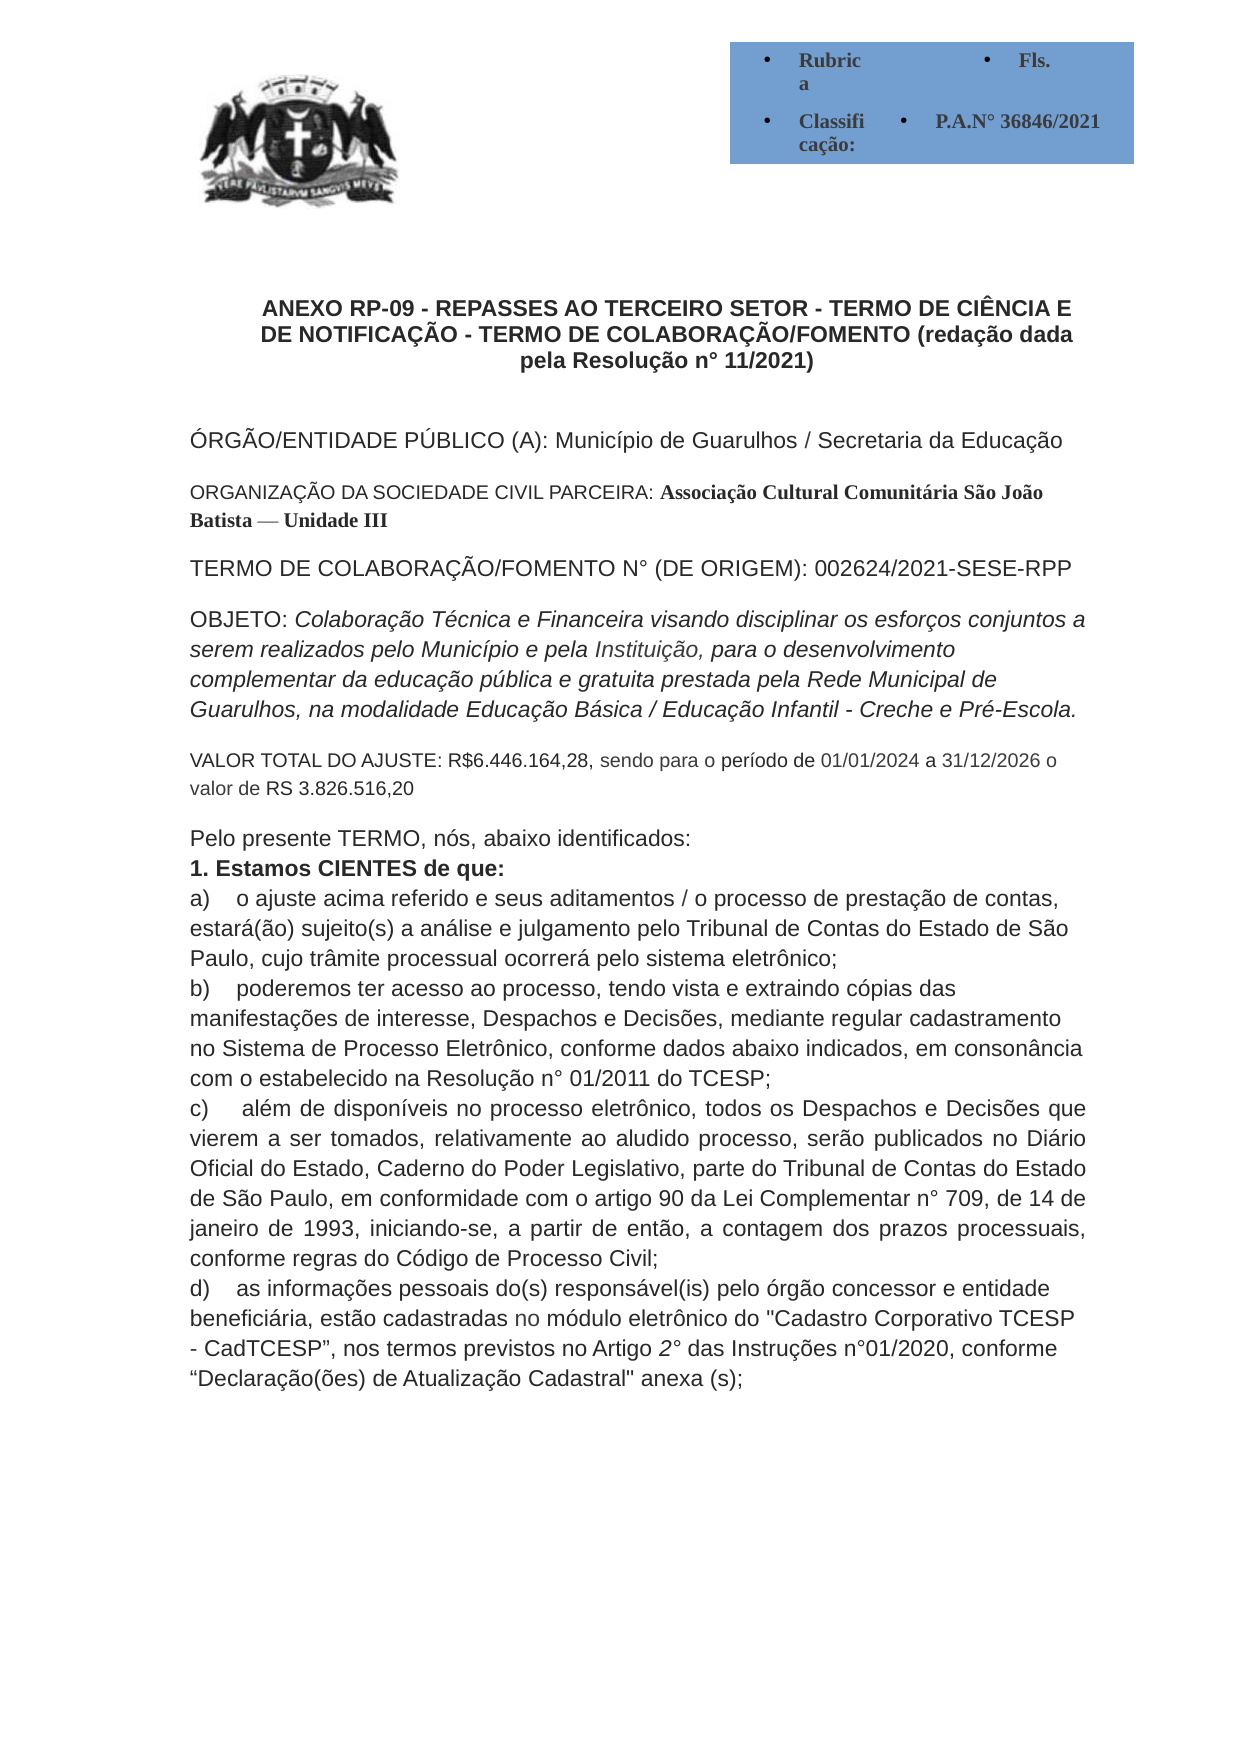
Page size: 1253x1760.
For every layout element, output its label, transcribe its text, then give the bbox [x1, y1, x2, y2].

table_cell Classificação: [730, 103, 885, 164]
table_cell P.A.N° 36846/2021 [885, 103, 1134, 164]
picture [199, 75, 400, 209]
text_box ANEXO RP-09 - REPASSES AO TERCEIRO SETOR - TERMO DE CIÊNCIA E DE NOTIFICAÇÃO - TERMO DE COLABORAÇÃO/FOMENTO (redação dada pela Resolução n° 11/2021) [258, 295, 1077, 379]
table_header Fls. [885, 42, 1134, 103]
text_box ÓRGÃO/ENTIDADE PÚBLICO (A): Município de Guarulhos / Secretaria da Educação ORGANIZAÇÃO DA SOCIEDADE CIVIL PARCEIRA: Associação Cultural Comunitária São João Batista — Unidade III TERMO DE COLABORAÇÃO/FOMENTO N° (DE ORIGEM): 002624/2021-SESE-RPP OBJETO: Colaboração Técnica e Financeira visando disciplinar os esforços conjuntos a serem realizados pelo Município e pela Instituição, para o desenvolvimento complementar da educação pública e gratuita prestada pela Rede Municipal de Guarulhos, na modalidade Educação Básica / Educação Infantil - Creche e Pré-Escola. VALOR TOTAL DO AJUSTE: R$6.446.164,28, sendo para o período de 01/01/2024 a 31/12/2026 o valor de RS 3.826.516,20 Pelo presente TERMO, nós, abaixo identificados: 1. Estamos CIENTES de que: a) o ajuste acima referido e seus aditamentos / o processo de prestação de contas, estará(ão) sujeito(s) a análise e julgamento pelo Tribunal de Contas do Estado de São Paulo, cujo trâmite processual ocorrerá pelo sistema eletrônico; b) poderemos ter acesso ao processo, tendo vista e extraindo cópias das manifestações de interesse, Despachos e Decisões, mediante regular cadastramento no Sistema de Processo Eletrônico, conforme dados abaixo indicados, em consonância com o estabelecido na Resolução n° 01/2011 do TCESP; c) além de disponíveis no processo eletrônico, todos os Despachos e Decisões que vierem a ser tomados, relativamente ao aludido processo, serão publicados no Diário Oficial do Estado, Caderno do Poder Legislativo, parte do Tribunal de Contas do Estado de São Paulo, em conformidade com o artigo 90 da Lei Complementar n° 709, de 14 de janeiro de 1993, iniciando-se, a partir de então, a contagem dos prazos processuais, conforme regras do Código de Processo Civil; d) as informações pessoais do(s) responsável(is) pelo órgão concessor e entidade beneficiária, estão cadastradas no módulo eletrônico do "Cadastro Corporativo TCESP - CadTCESP”, nos termos previstos no Artigo 2° das Instruções n°01/2020, conforme “Declaração(ões) de Atualização Cadastral" anexa (s); [190, 426, 1087, 1446]
table_header Rubrica [730, 42, 885, 103]
